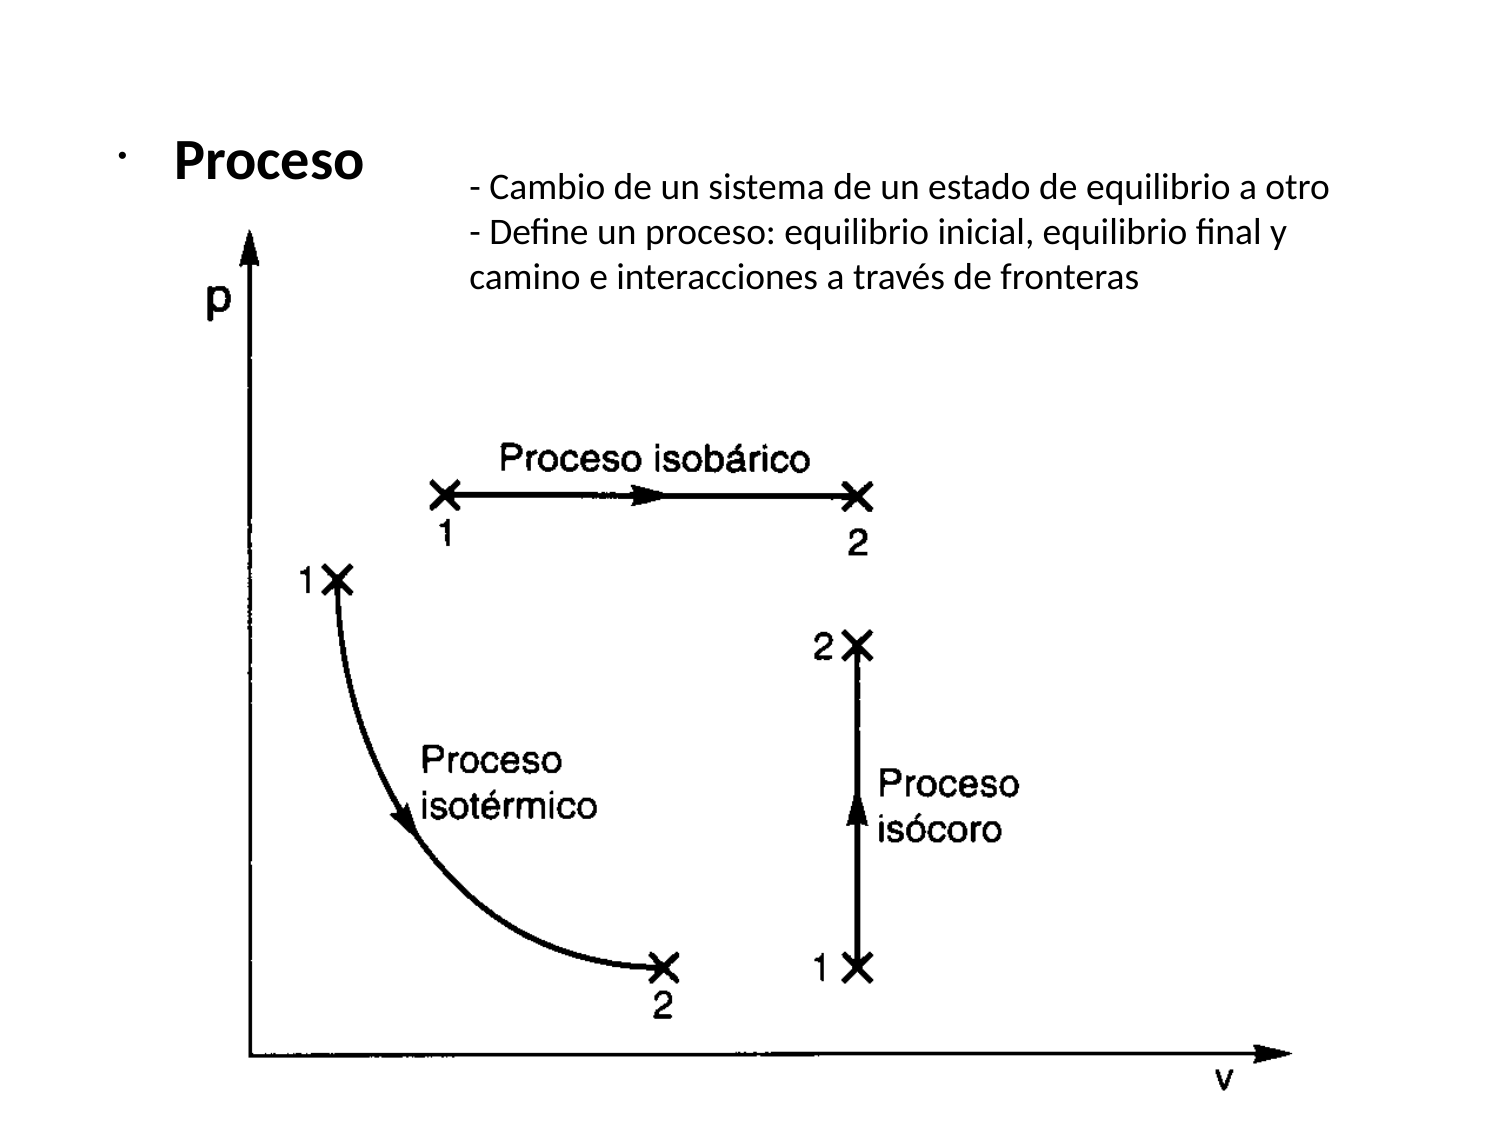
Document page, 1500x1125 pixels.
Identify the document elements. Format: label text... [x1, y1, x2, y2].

text_box Proceso [102, 113, 1453, 197]
picture [188, 209, 1368, 1125]
text_box - Cambio de un sistema de un estado de equilibrio a otro - Define un proceso: equilibrio inicial, equilibrio final y camino e interacciones a través de fronteras [454, 154, 1412, 305]
